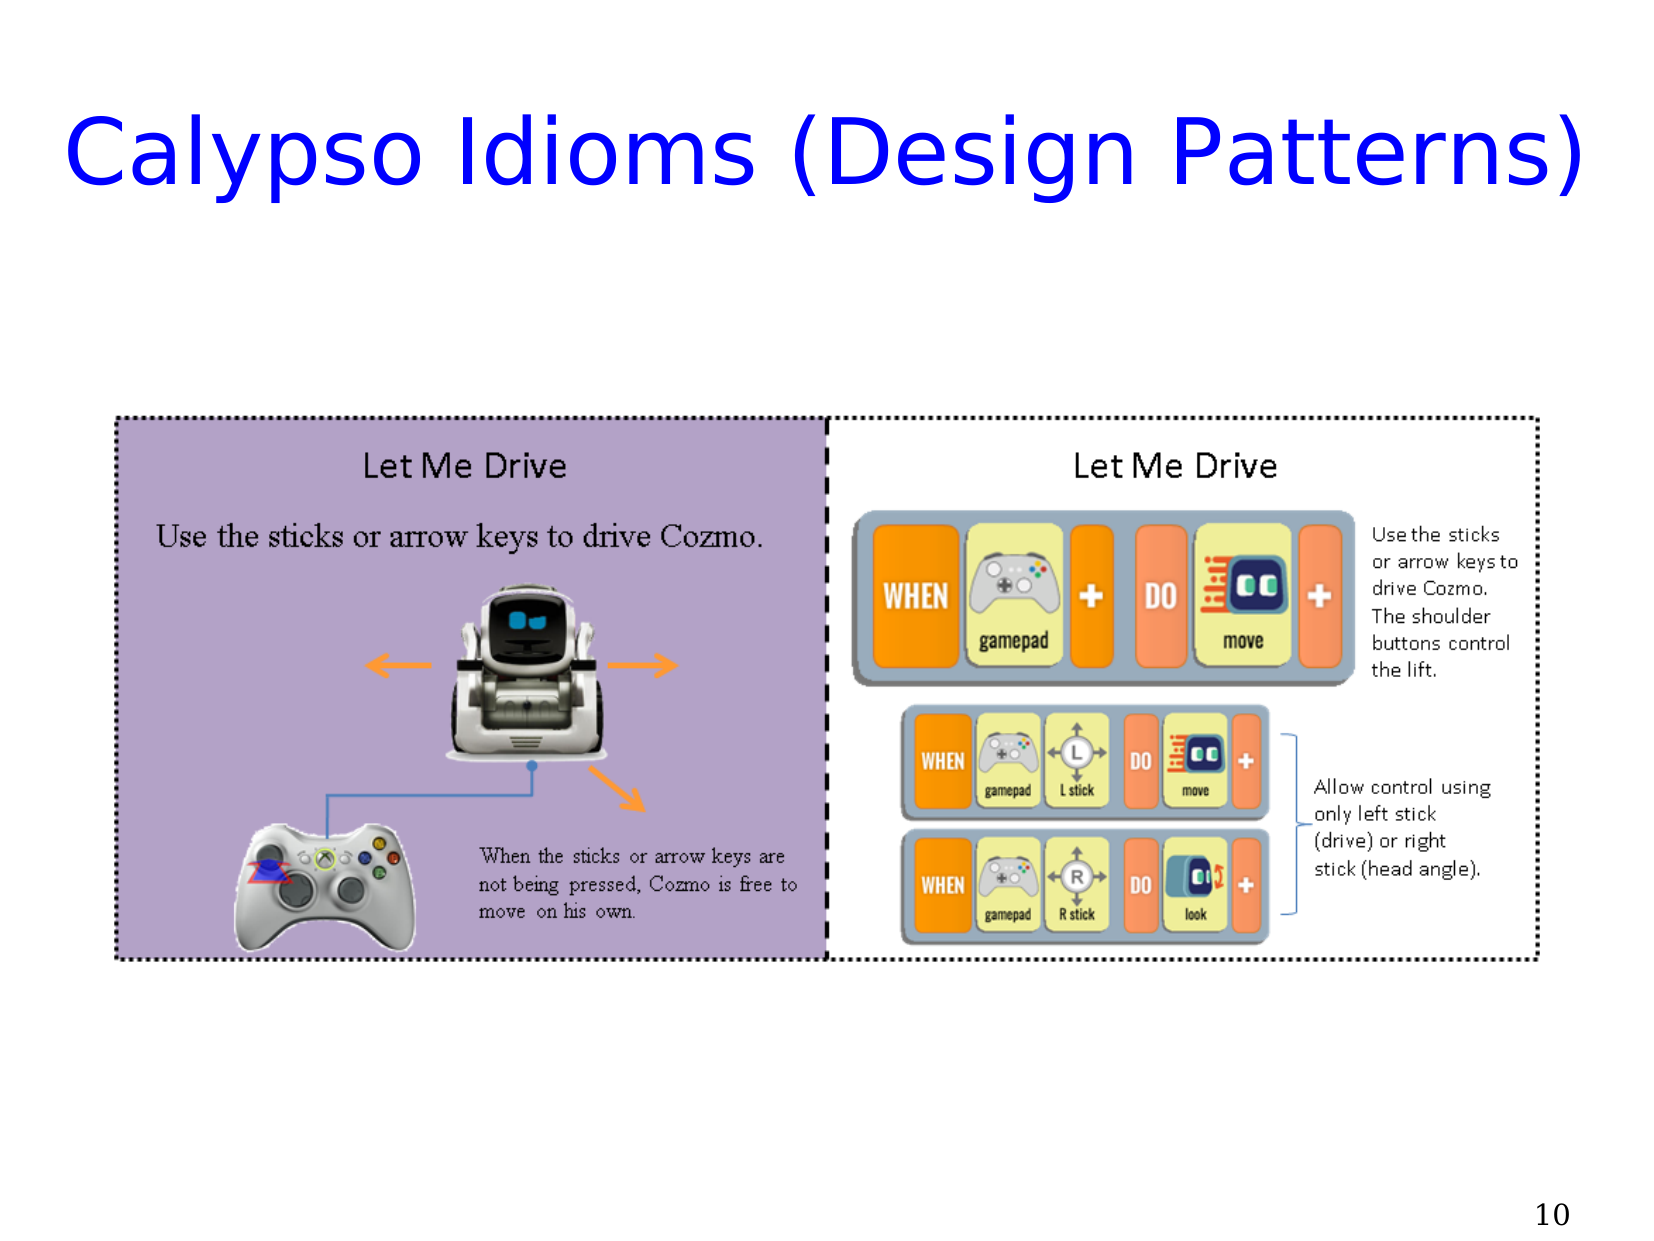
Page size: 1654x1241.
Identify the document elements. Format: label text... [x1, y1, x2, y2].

title Calypso Idioms (Design Patterns) [0, 45, 1654, 261]
picture [82, 290, 1571, 1109]
